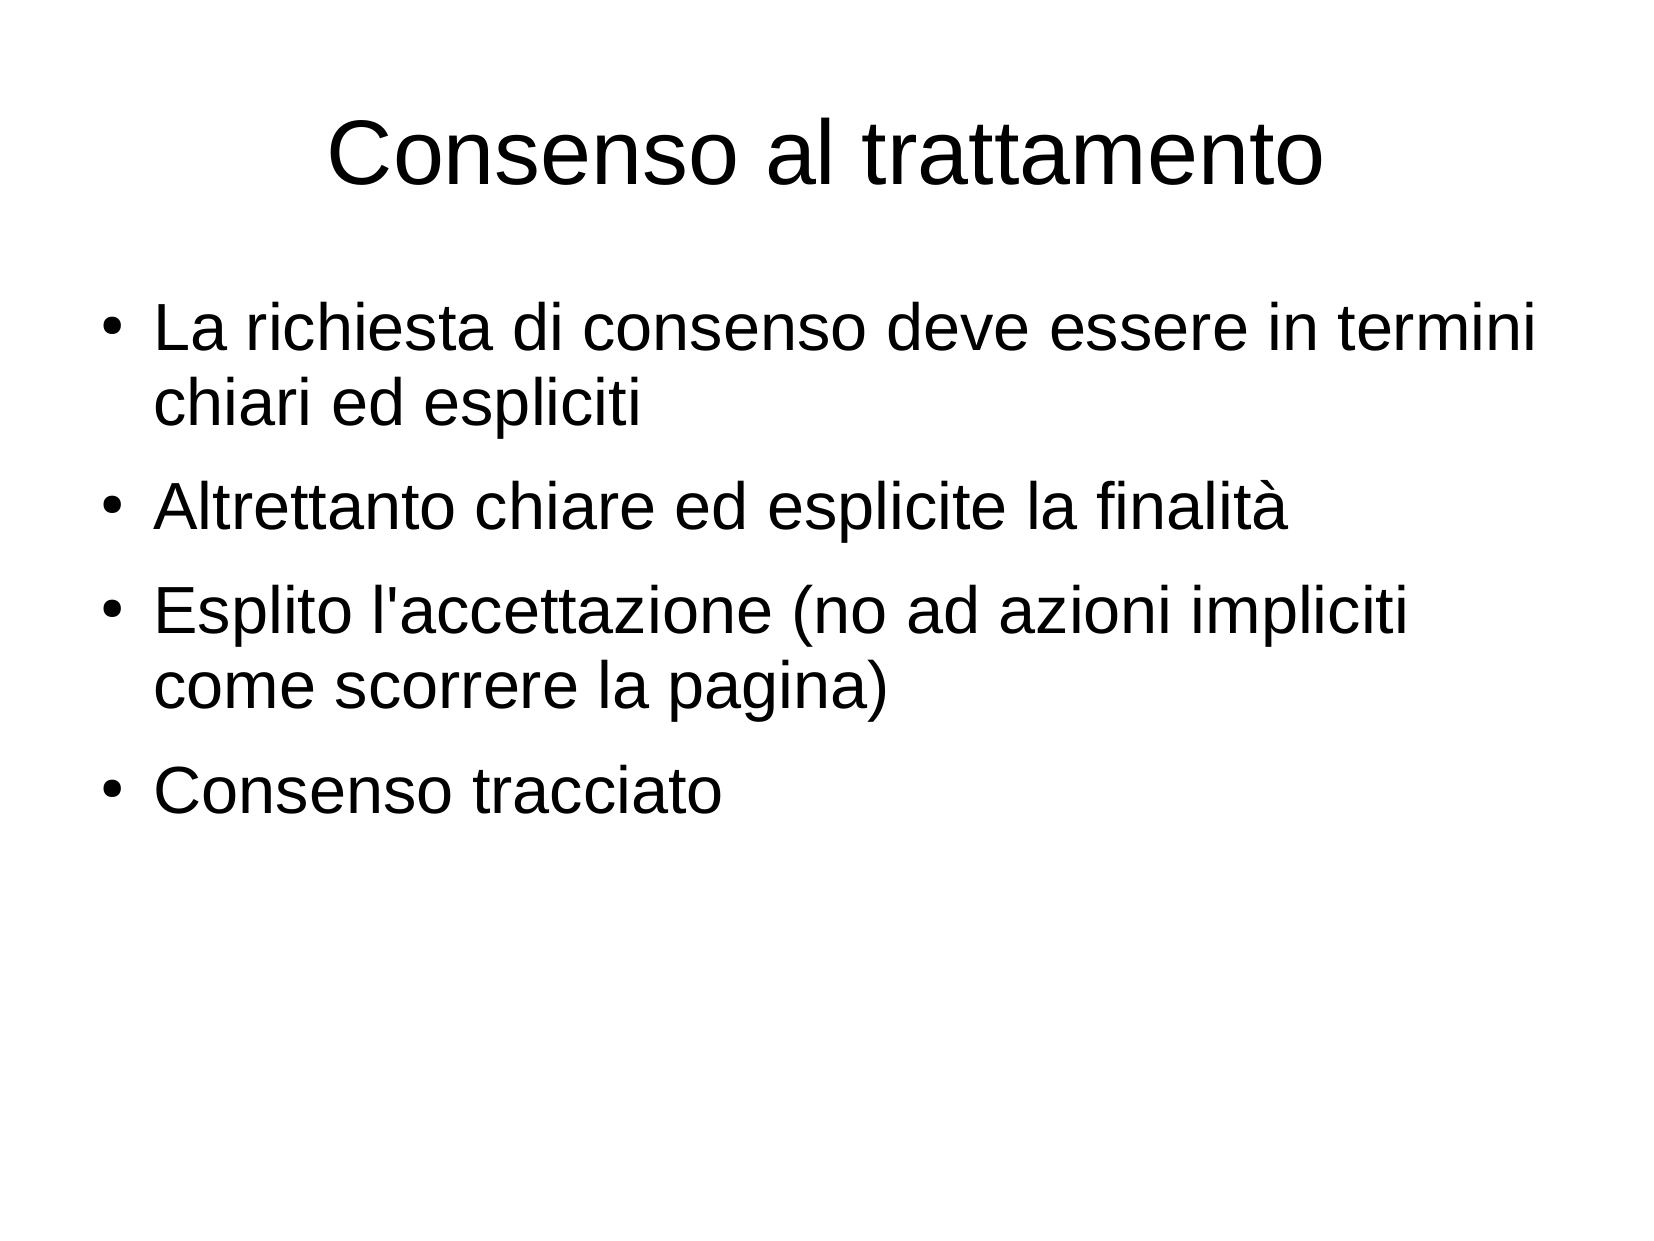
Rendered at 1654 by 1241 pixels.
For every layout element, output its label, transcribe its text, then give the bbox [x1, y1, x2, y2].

title Consenso al trattamento [82, 49, 1571, 257]
list La richiesta di consenso deve essere in termini chiari ed espliciti Altrettanto chiare ed esplicite la finalità Esplito l'accettazione (no ad azioni impliciti come scorrere la pagina) Consenso tracciato [82, 290, 1571, 1010]
